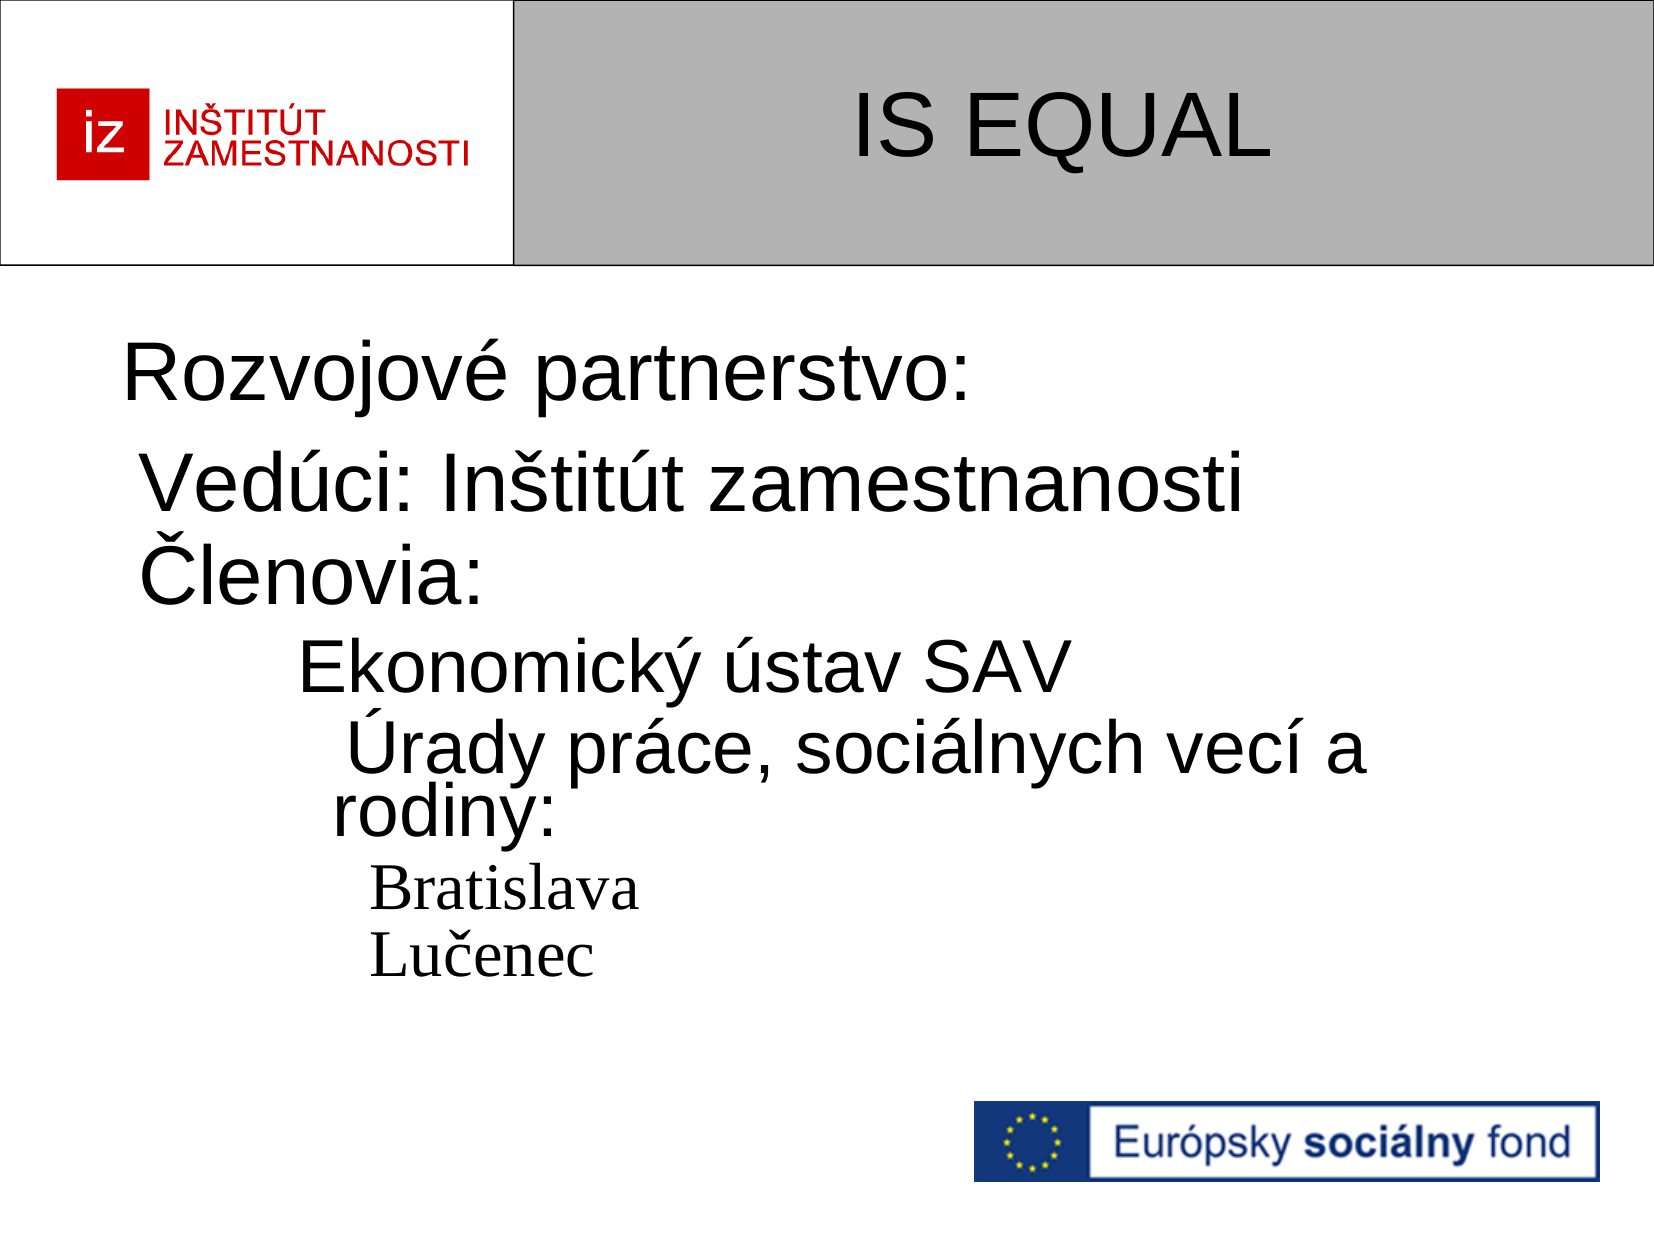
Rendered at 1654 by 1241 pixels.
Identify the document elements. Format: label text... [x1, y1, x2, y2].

picture [1533, 1101, 1600, 1182]
list Rozvojové partnerstvo: Vedúci: Inštitút zamestnanosti Členovia: Ekonomický ústav SAV Úrady práce, sociálnych vecí a rodiny: Bratislava Lučenec [121, 344, 1533, 1196]
title IS EQUAL [560, 37, 1565, 229]
picture [5, 8, 512, 256]
